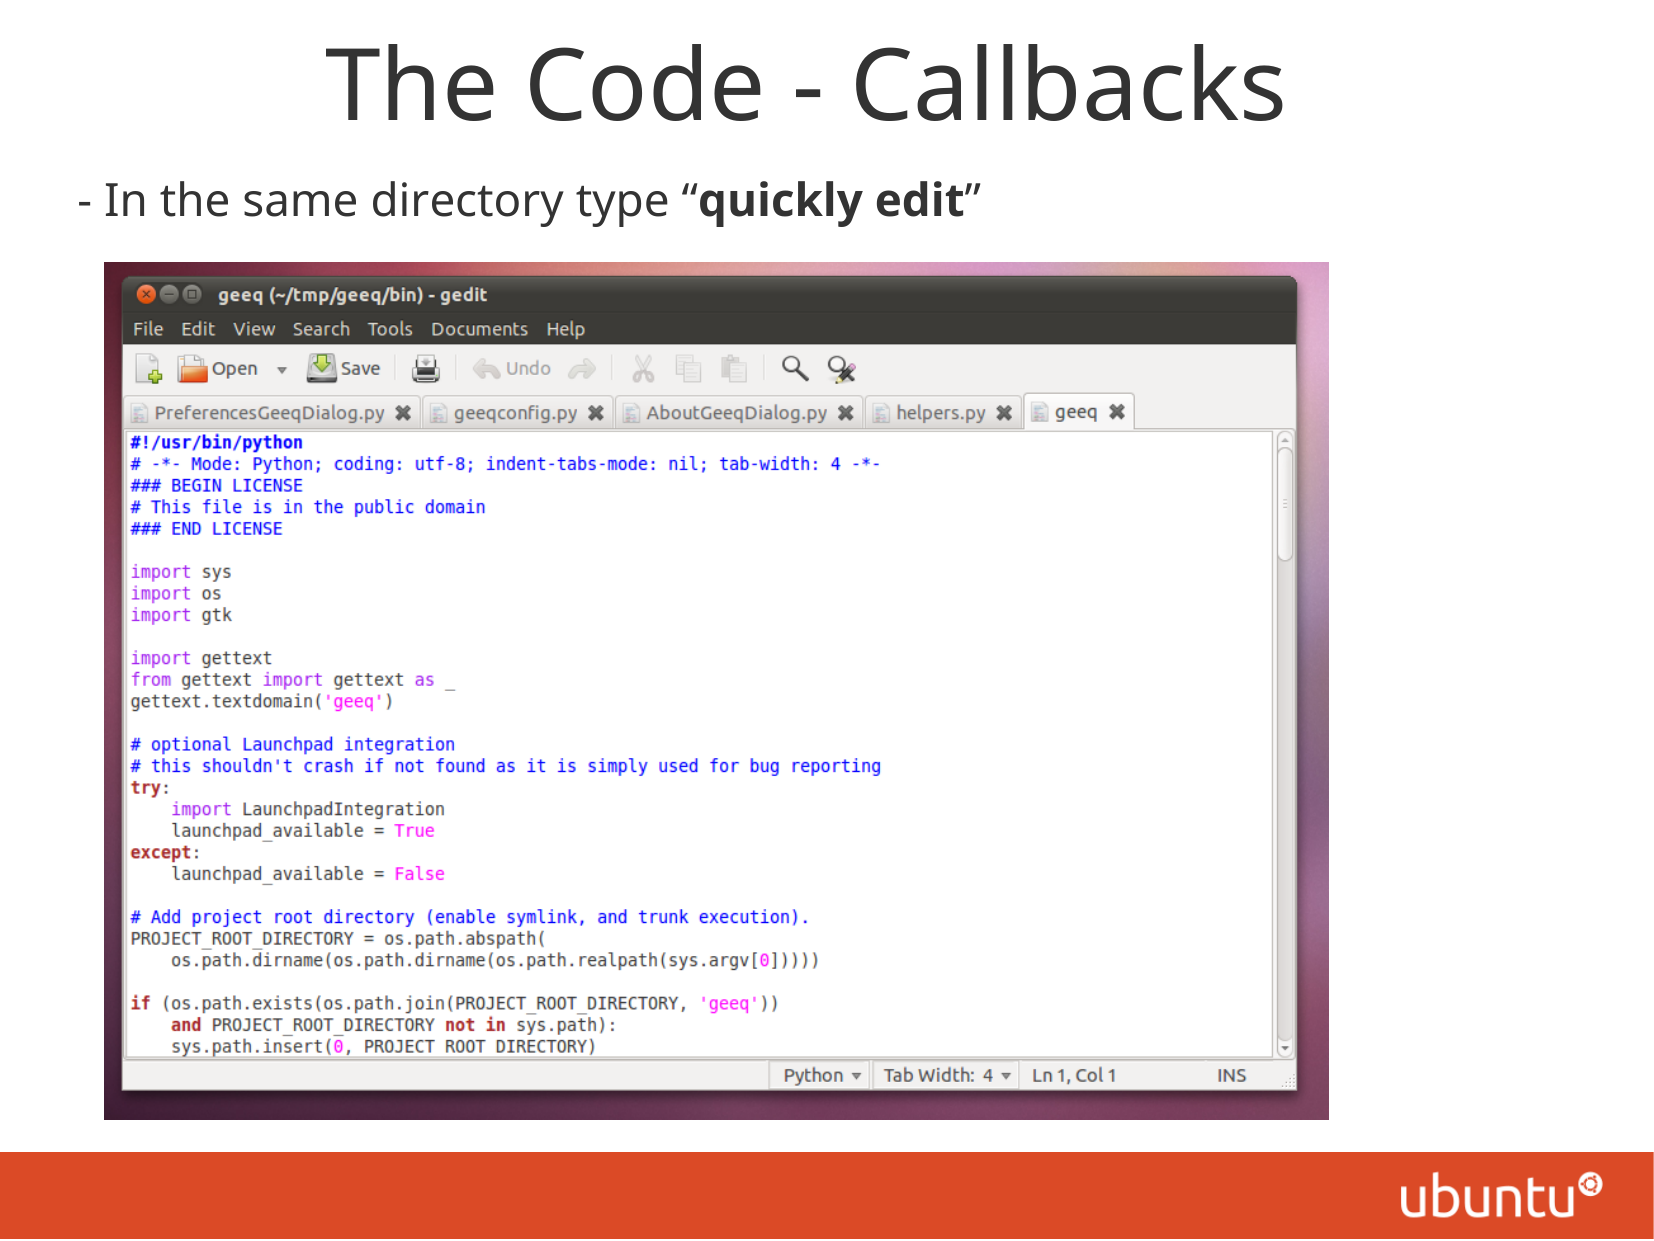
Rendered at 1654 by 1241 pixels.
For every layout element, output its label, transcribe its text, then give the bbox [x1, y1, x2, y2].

picture [104, 262, 1329, 1120]
list - In the same directory type “quickly edit” [69, 162, 1581, 981]
picture [0, 1152, 1654, 1239]
title The Code - Callbacks [37, 11, 1577, 166]
